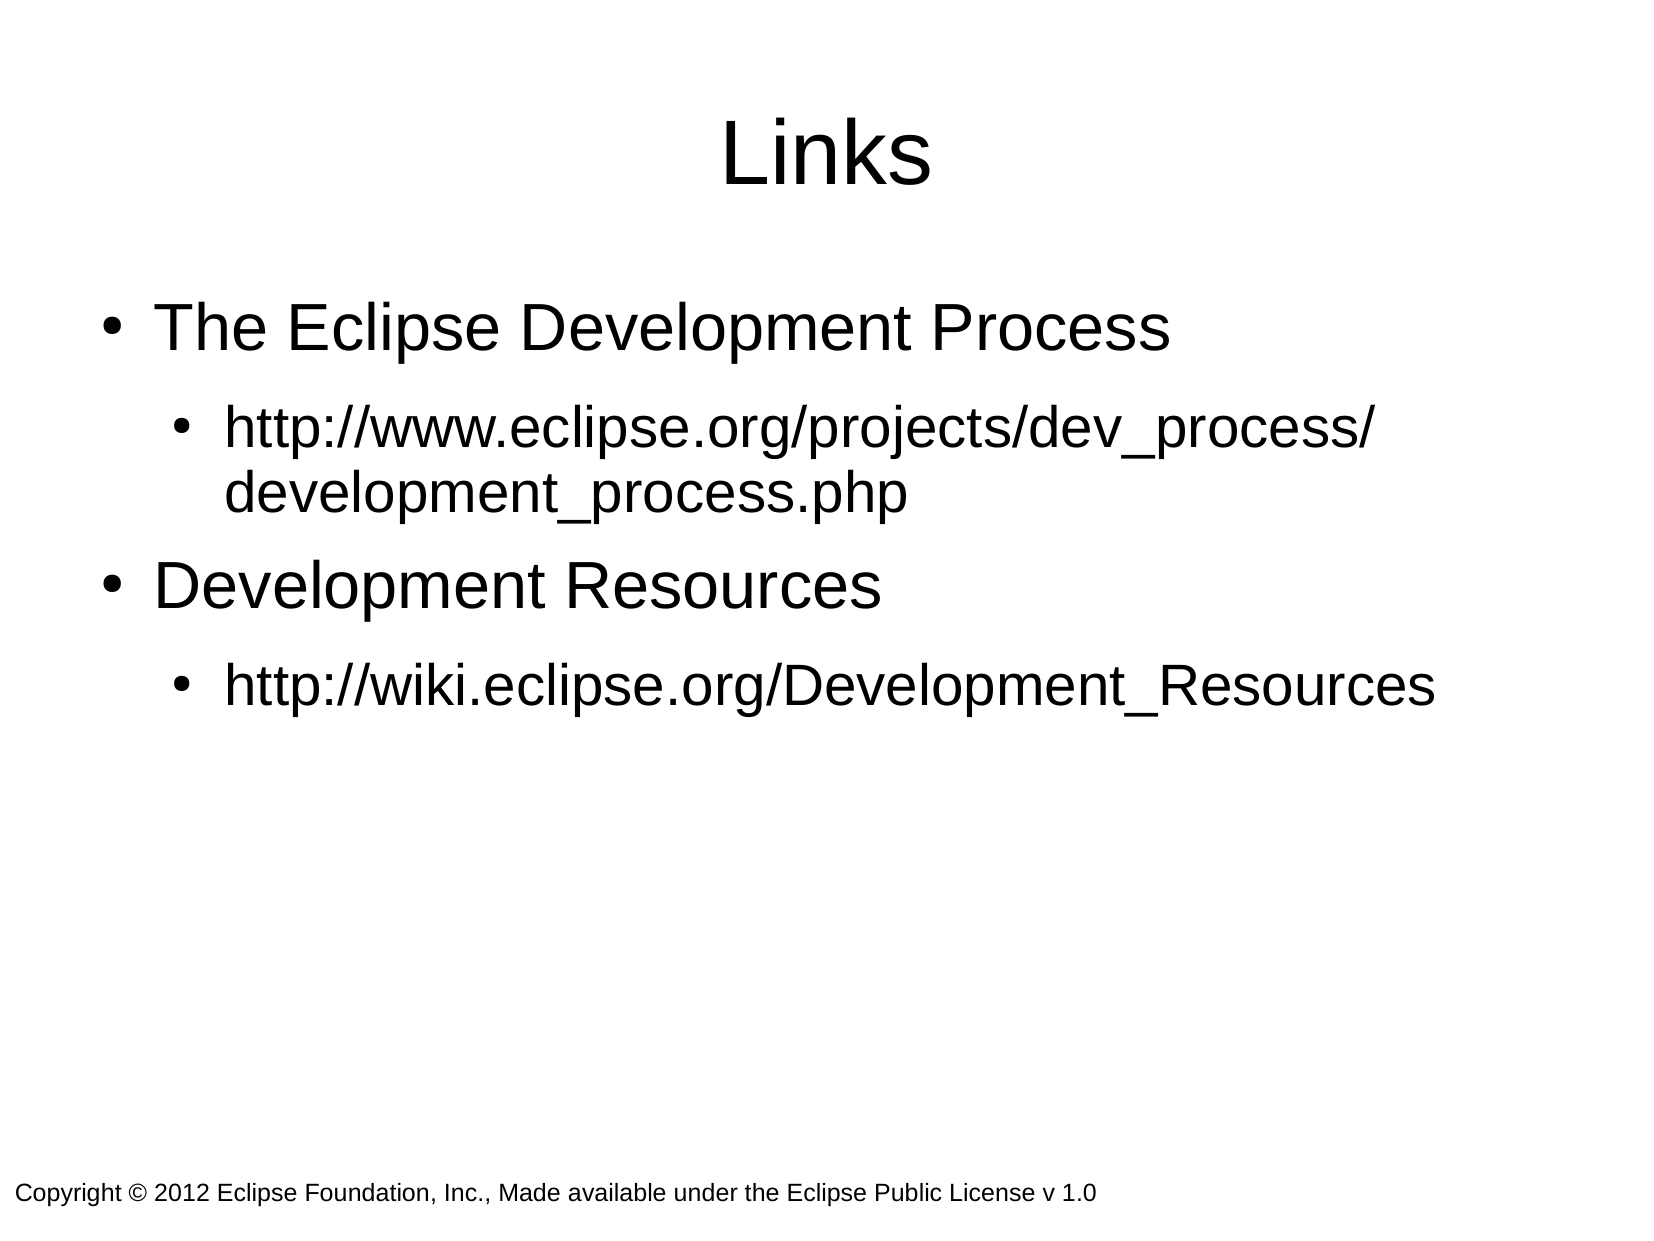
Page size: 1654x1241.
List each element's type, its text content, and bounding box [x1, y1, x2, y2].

list The Eclipse Development Process http://www.eclipse.org/projects/dev_process/development_process.php Development Resources http://wiki.eclipse.org/Development_Resources [82, 290, 1571, 1109]
title Links [82, 49, 1571, 257]
